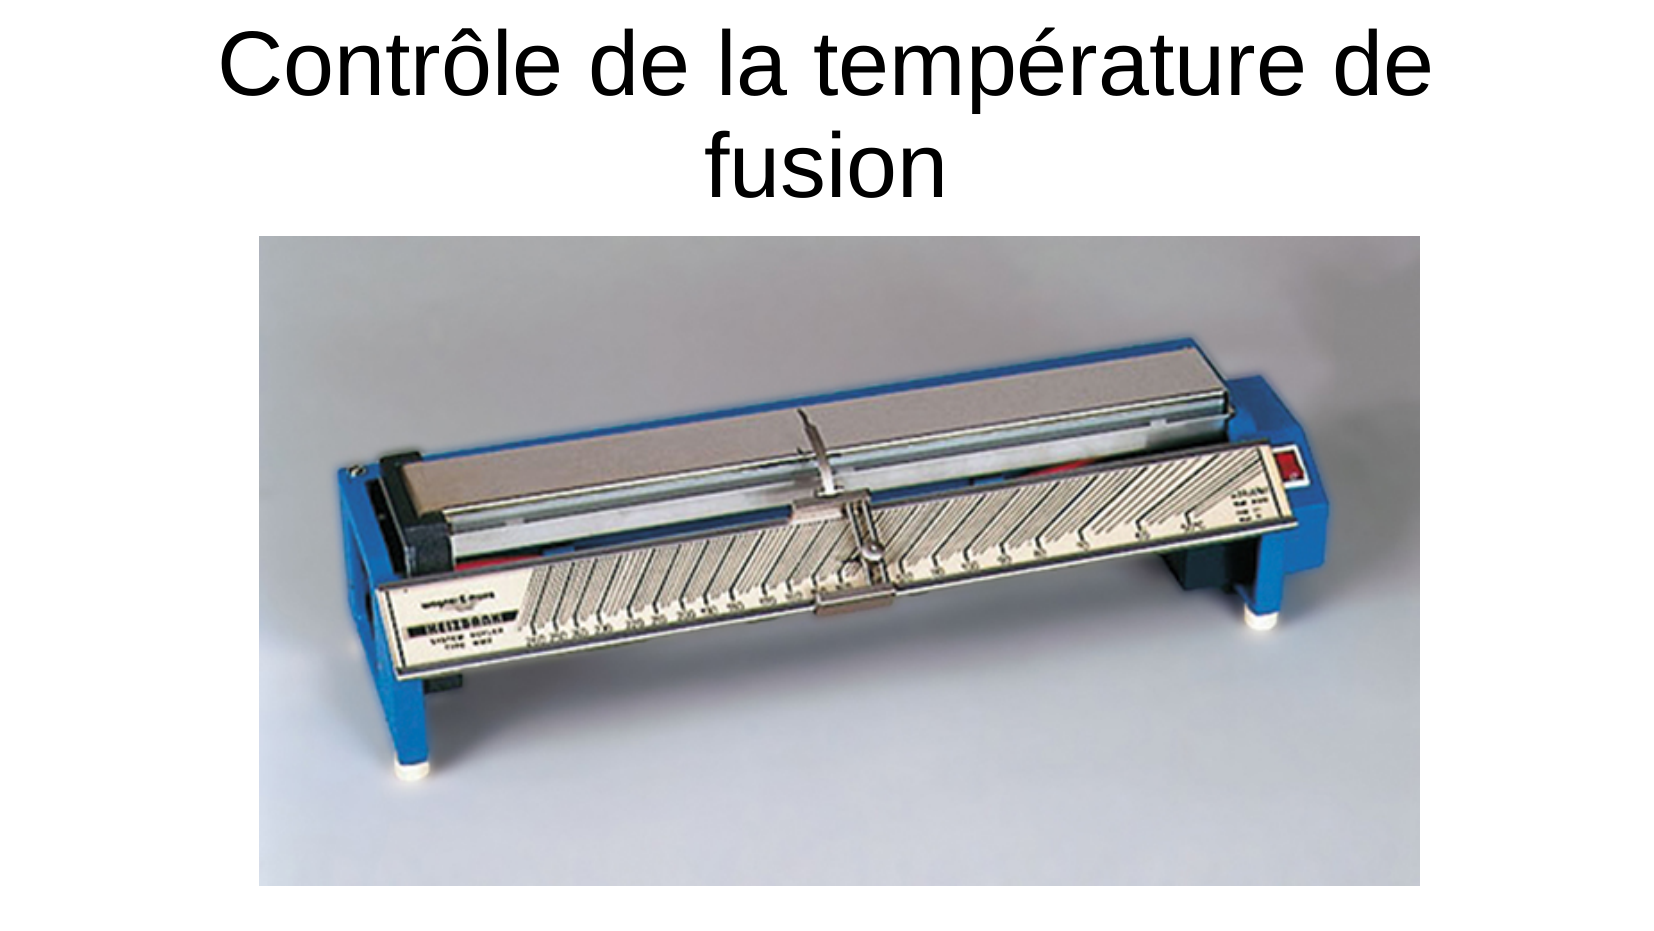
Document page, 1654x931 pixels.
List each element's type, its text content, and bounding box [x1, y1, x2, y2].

picture [259, 236, 1420, 886]
title Contrôle de la température de fusion [82, 12, 1571, 218]
